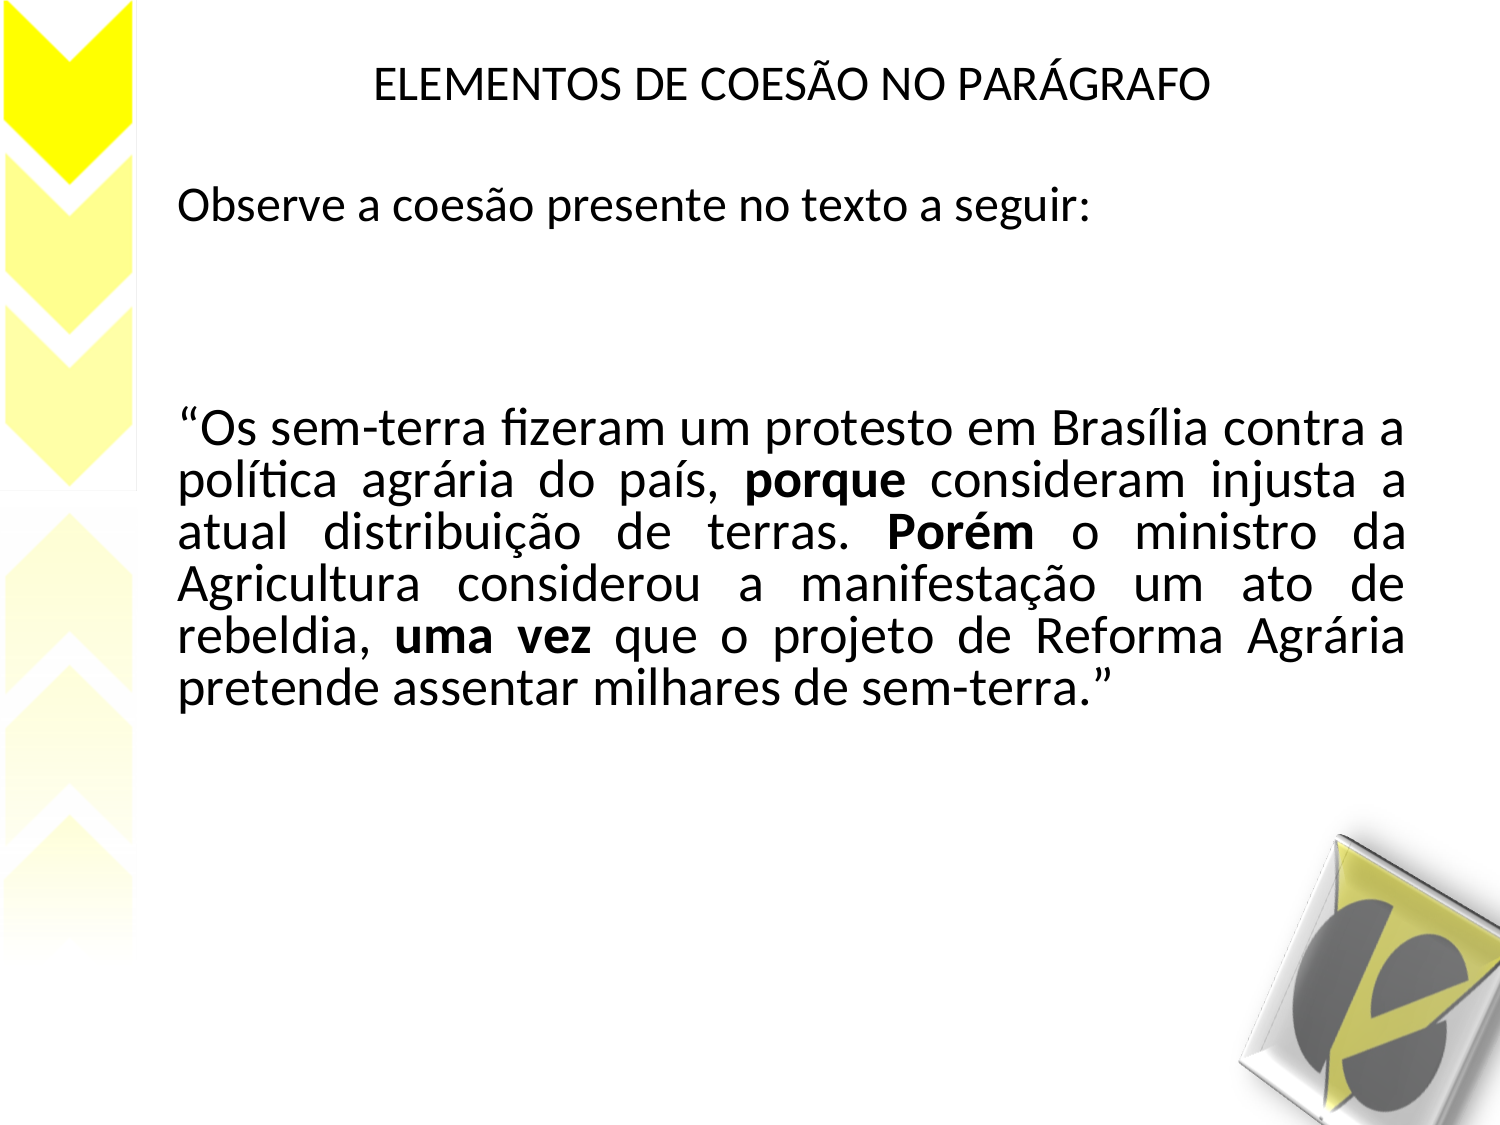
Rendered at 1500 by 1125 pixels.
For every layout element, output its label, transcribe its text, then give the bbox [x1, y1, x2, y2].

picture [1194, 786, 1500, 1125]
picture [0, 0, 140, 1003]
subtitle ELEMENTOS DE COESÃO NO PARÁGRAFO Observe a coesão presente no texto a seguir: “Os sem-terra fizeram um protesto em Brasília contra a política agrária do país, porque consideram injusta a atual distribuição de terras. Porém o ministro da Agricultura considerou a manifestação um ato de rebeldia, uma vez que o projeto de Reforma Agrária pretende assentar milhares de sem-terra.” [162, 54, 1424, 1035]
